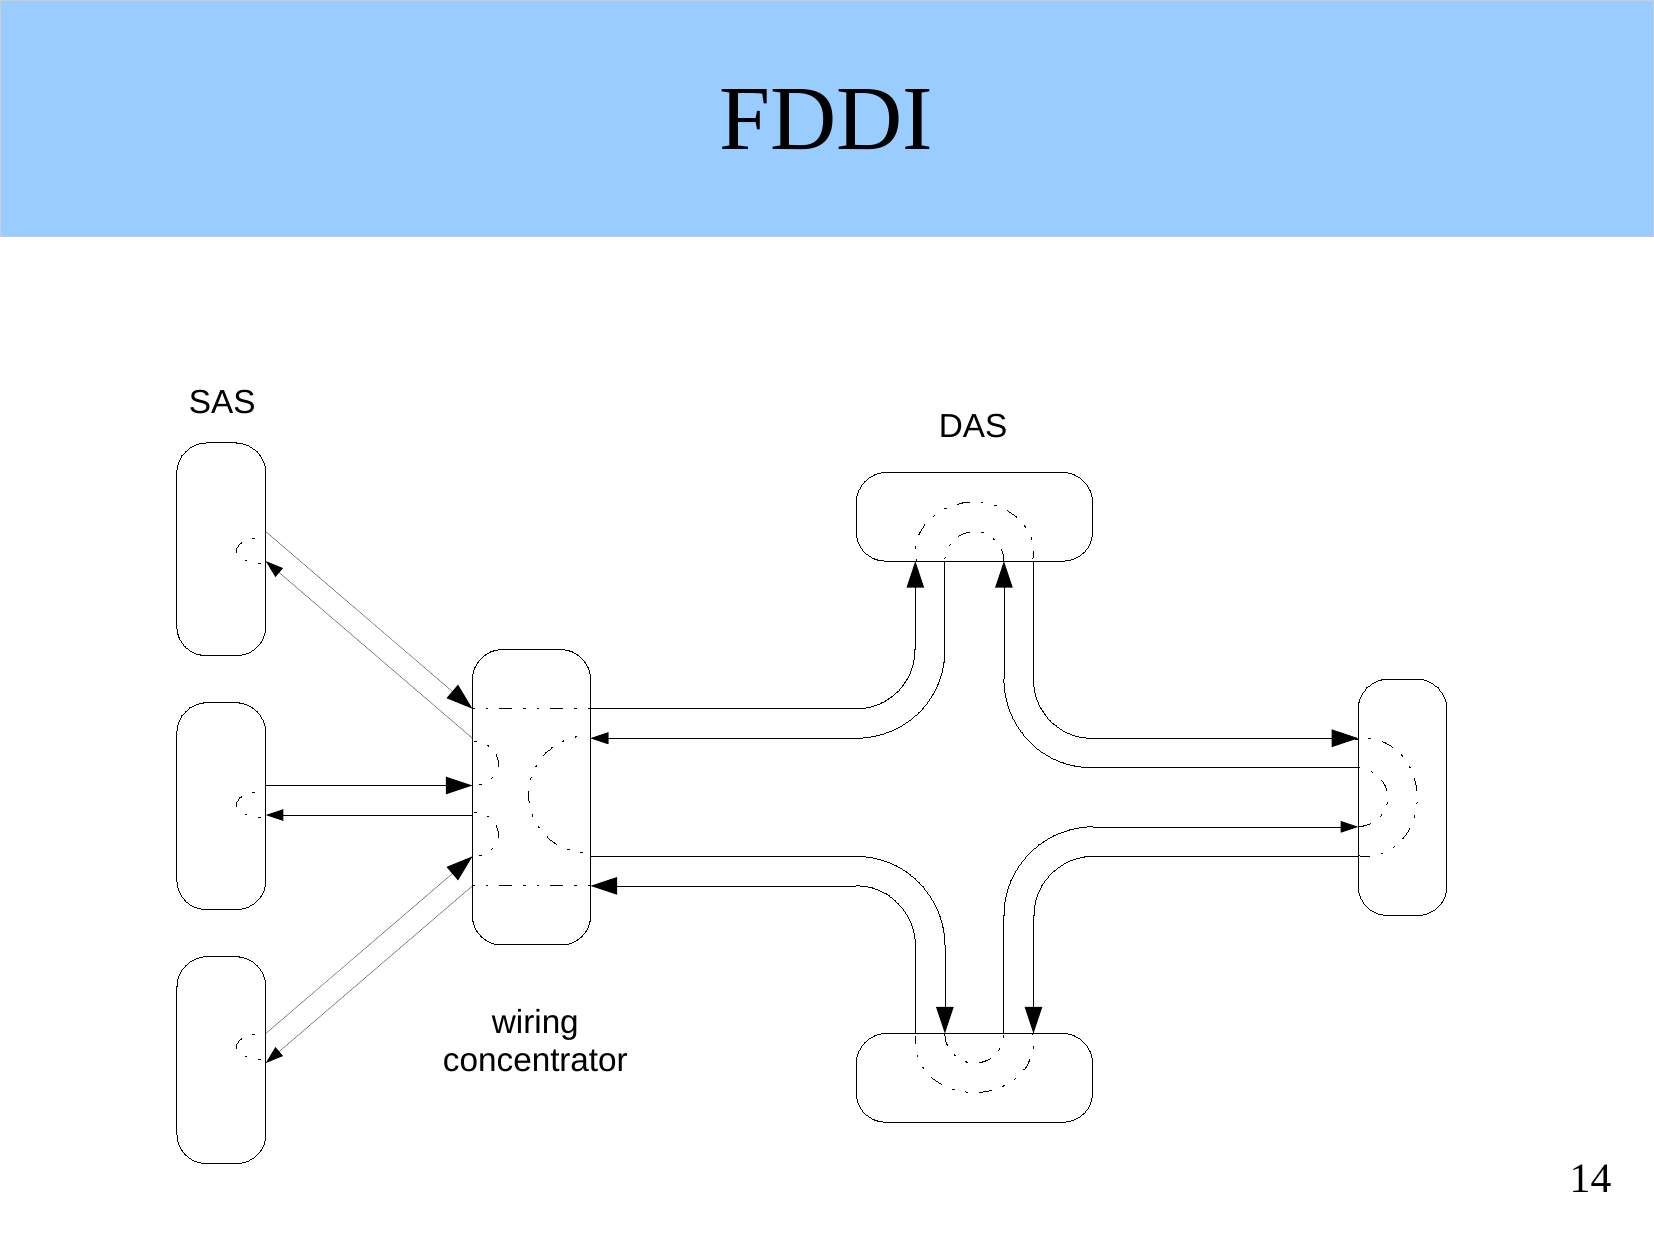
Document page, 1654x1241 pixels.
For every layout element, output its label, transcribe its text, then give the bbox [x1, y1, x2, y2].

title FDDI [0, 0, 1654, 237]
text_box SAS [189, 383, 256, 441]
text_box DAS [939, 407, 1008, 464]
text_box wiring concentrator [442, 1003, 629, 1117]
